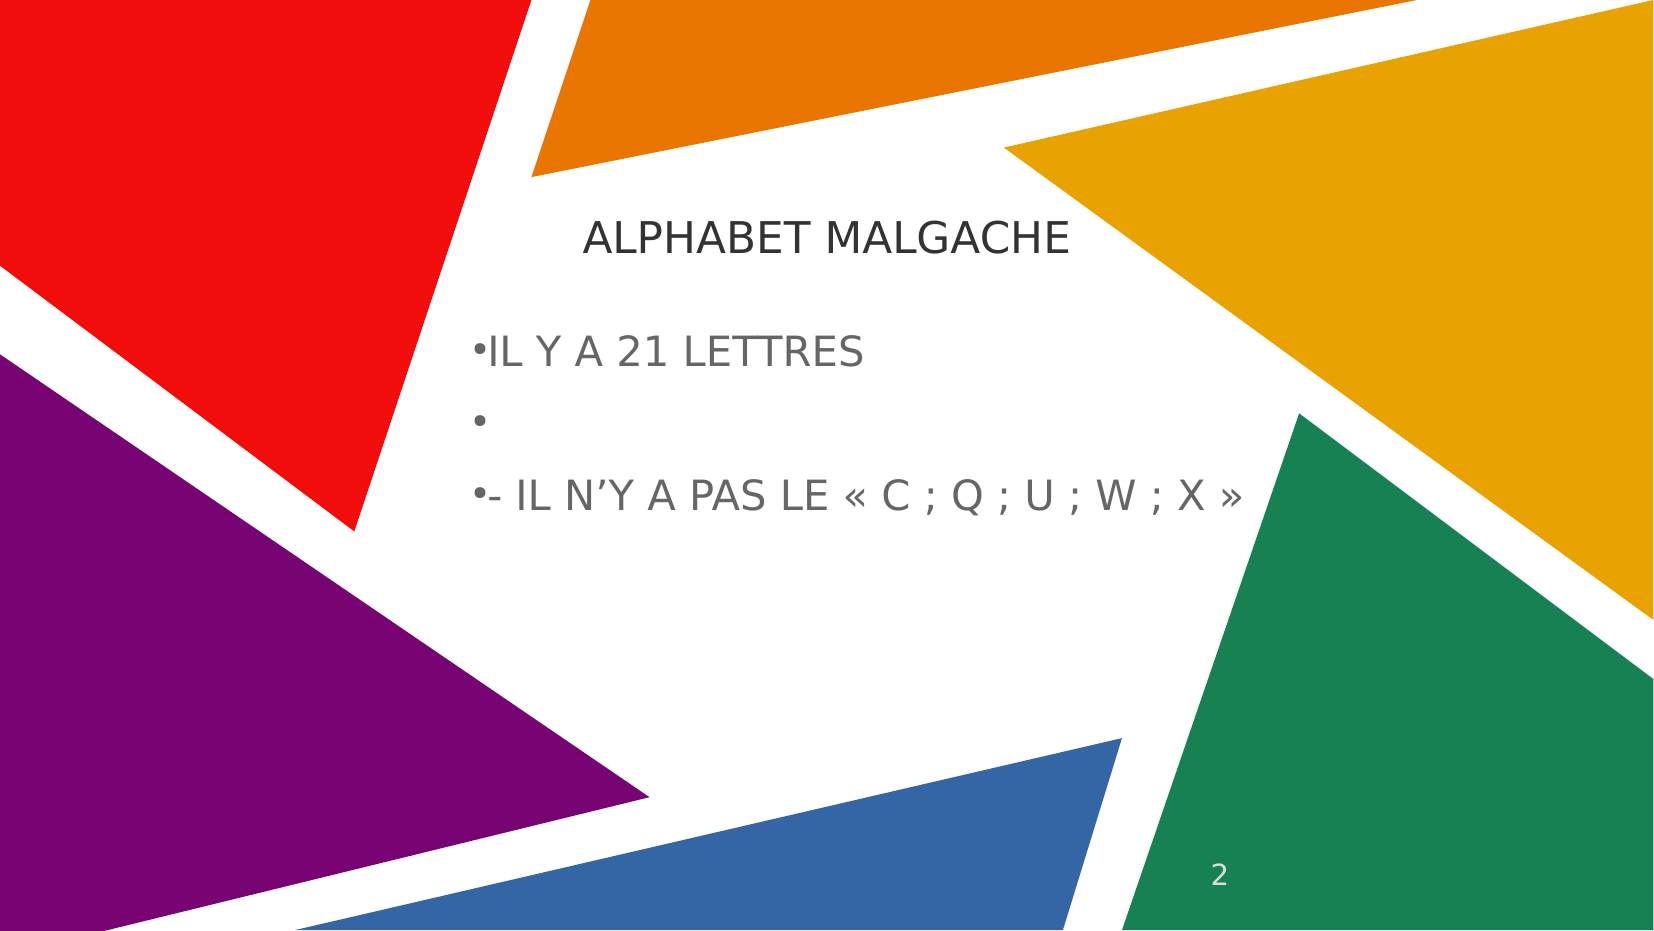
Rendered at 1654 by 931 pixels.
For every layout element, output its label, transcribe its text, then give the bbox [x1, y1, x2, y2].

title ALPHABET MALGACHE [472, 147, 1182, 324]
list IL Y A 21 LETTRES - IL N’Y A PAS LE « C ; Q ; U ; W ; X » [472, 324, 1270, 768]
text_box [1210, 856, 1595, 916]
